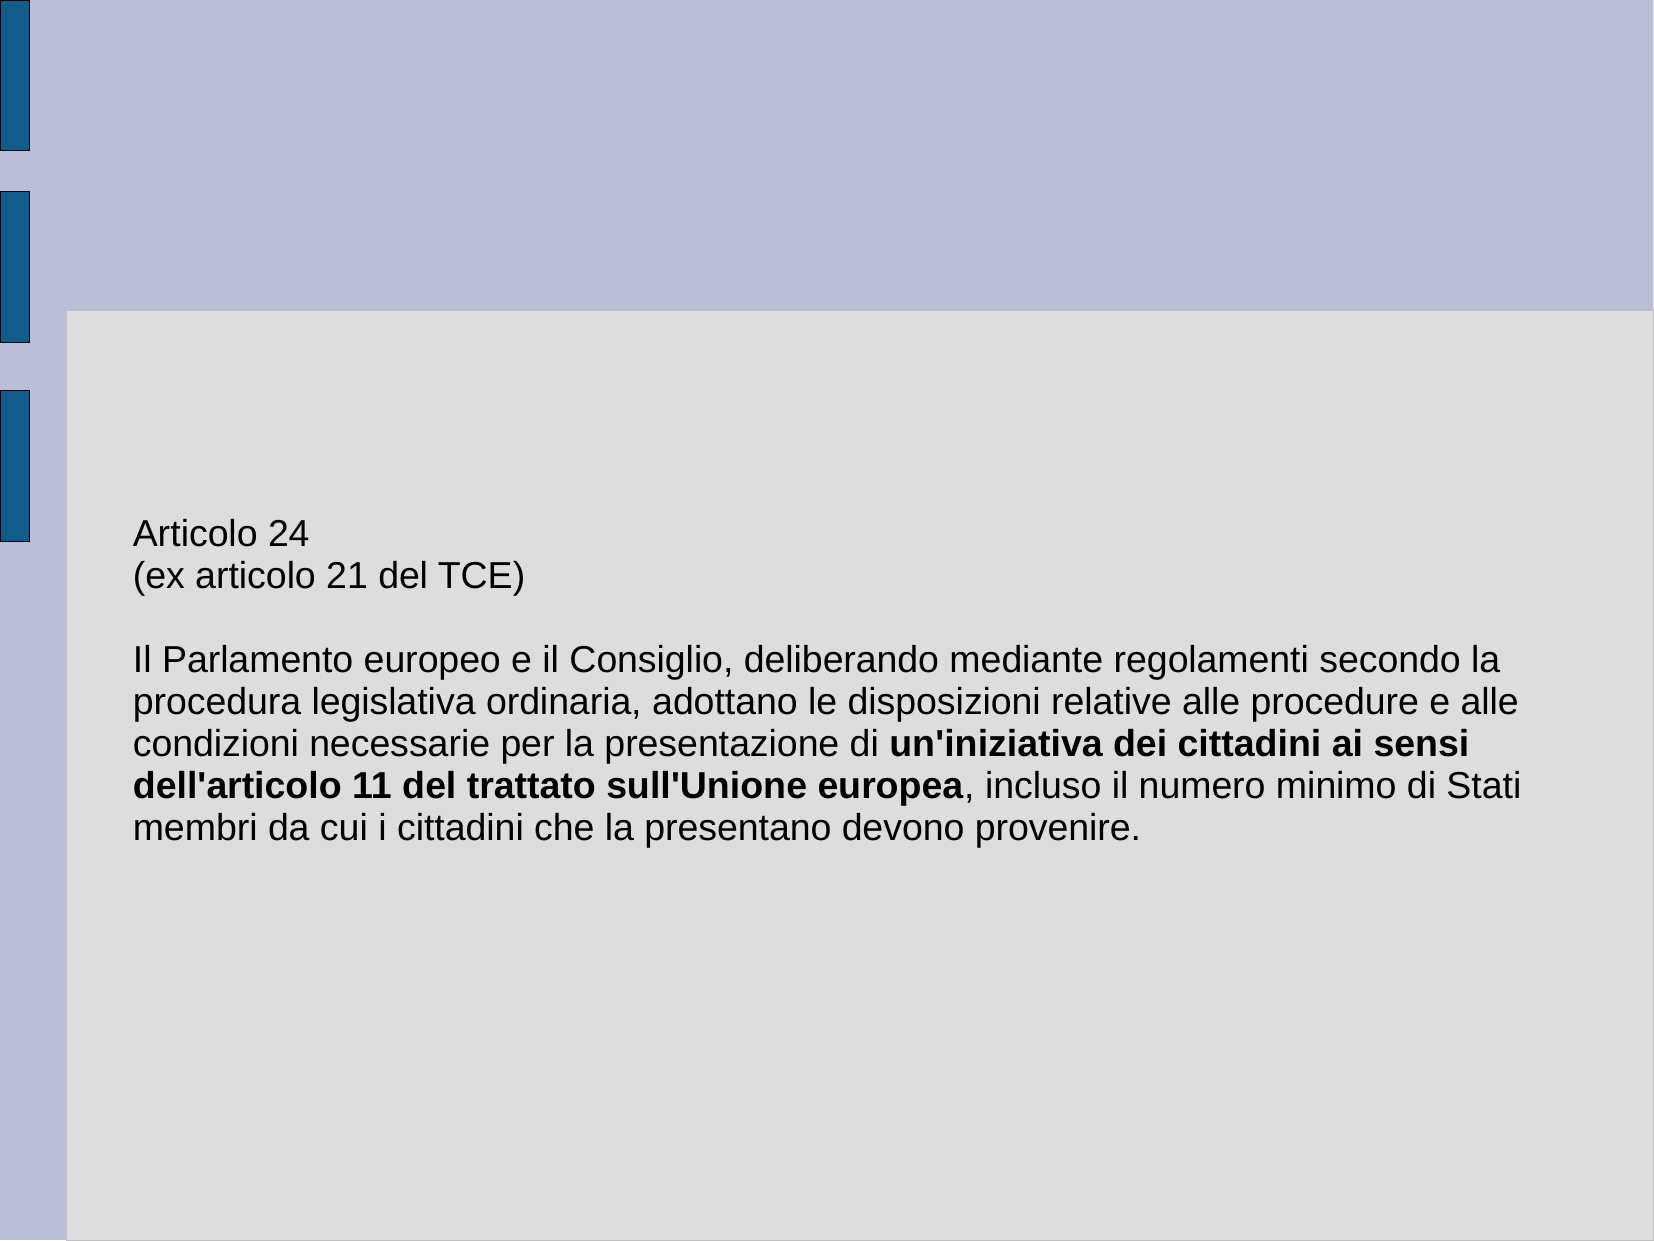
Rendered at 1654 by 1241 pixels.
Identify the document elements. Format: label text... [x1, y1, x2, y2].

text_box Articolo 24 (ex articolo 21 del TCE) Il Parlamento europeo e il Consiglio, deliberando mediante regolamenti secondo la procedura legislativa ordinaria, adottano le disposizioni relative alle procedure e alle condizioni necessarie per la presentazione di un'iniziativa dei cittadini ai sensi dell'articolo 11 del trattato sull'Unione europea, incluso il numero minimo di Stati membri da cui i cittadini che la presentano devono provenire. [118, 505, 1595, 859]
